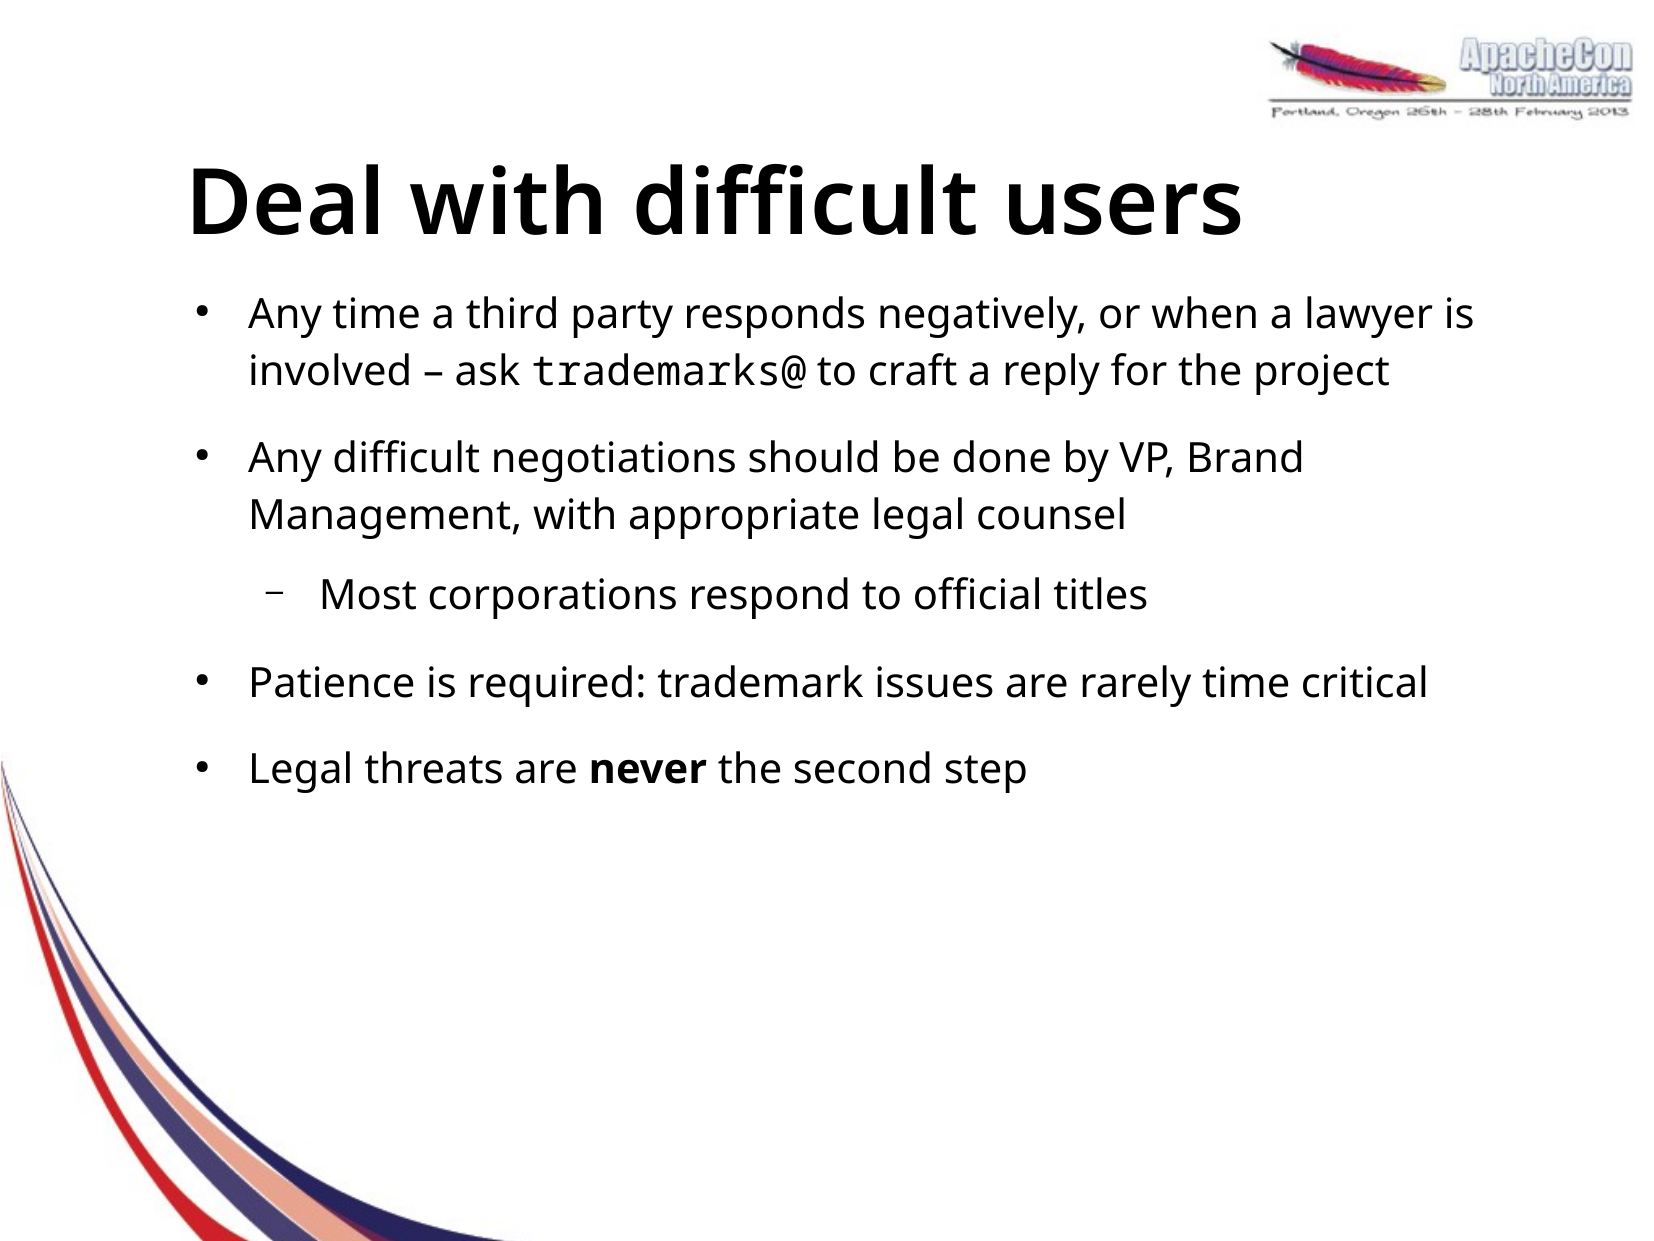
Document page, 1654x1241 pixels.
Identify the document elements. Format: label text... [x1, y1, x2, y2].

list Any time a third party responds negatively, or when a lawyer is involved – ask trademarks@ to craft a reply for the project Any difficult negotiations should be done by VP, Brand Management, with appropriate legal counsel Most corporations respond to official titles Patience is required: trademark issues are rarely time critical Legal threats are never the second step [177, 283, 1536, 1004]
picture [0, 0, 1654, 1241]
title Deal with difficult users [177, 134, 1536, 262]
